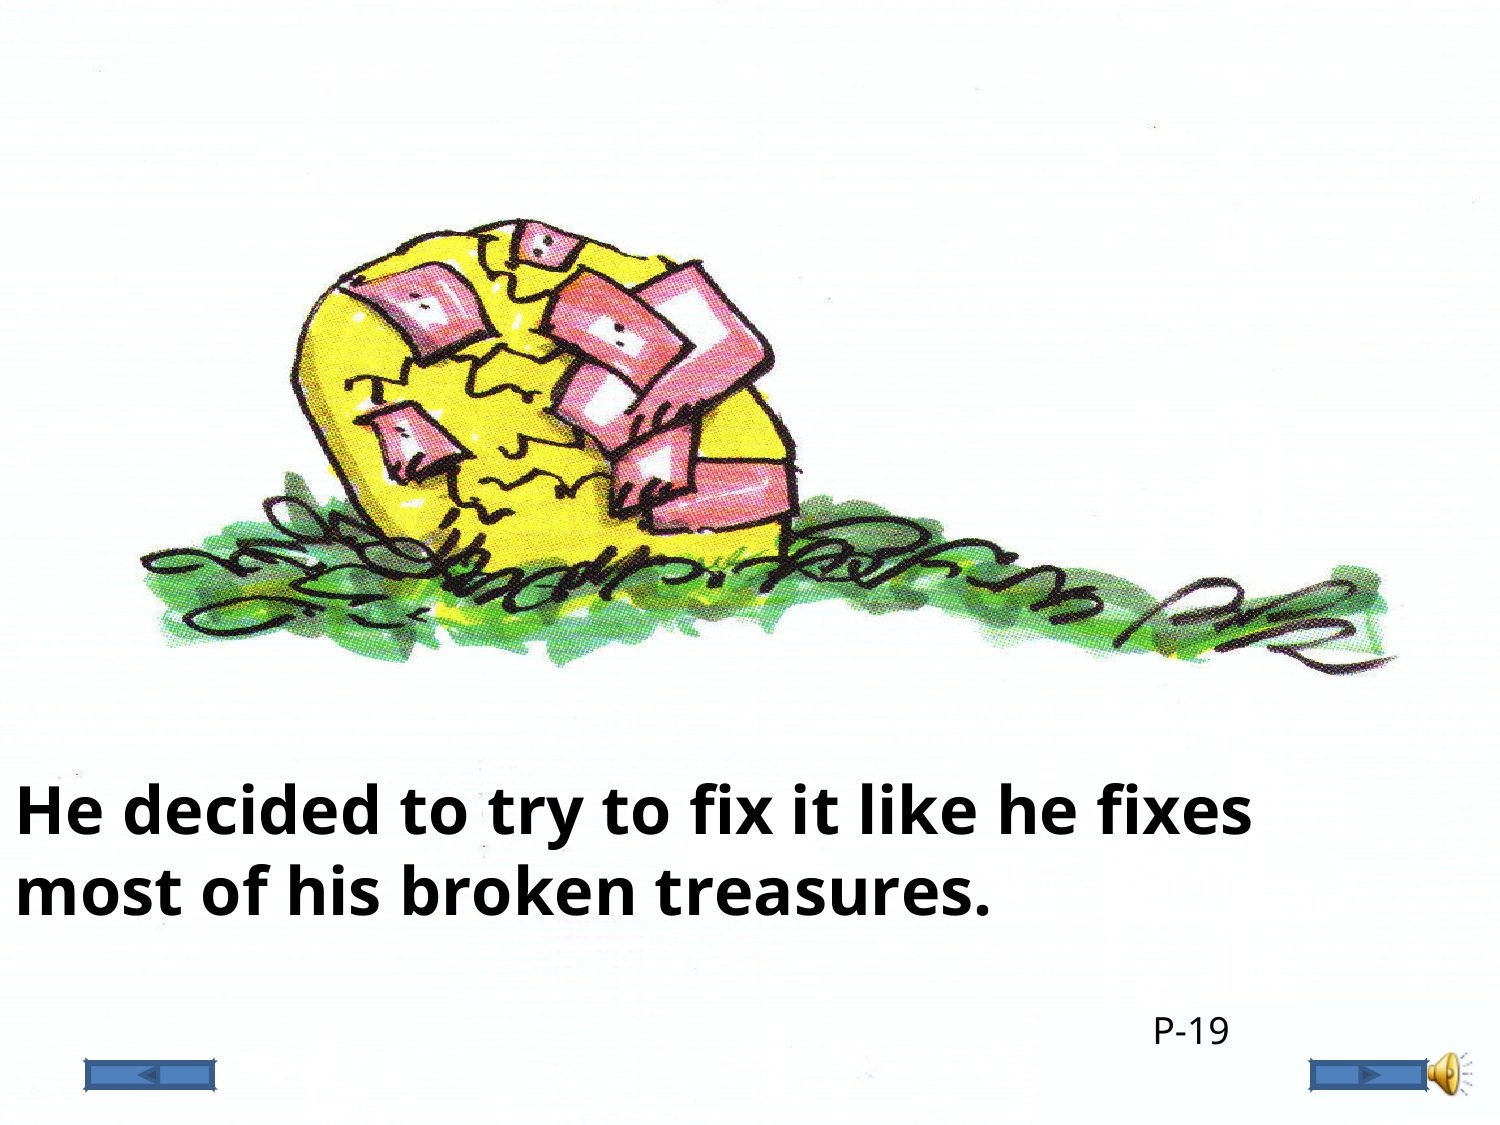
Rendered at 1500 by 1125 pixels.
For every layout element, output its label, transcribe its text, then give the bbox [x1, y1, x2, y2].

text_box [89, 1062, 213, 1088]
text_box P-19 [1137, 999, 1300, 1061]
text_box [1313, 1062, 1426, 1088]
picture [0, 0, 1500, 1125]
text_box He decided to try to fix it like he fixes most of his broken treasures. [0, 760, 1450, 937]
